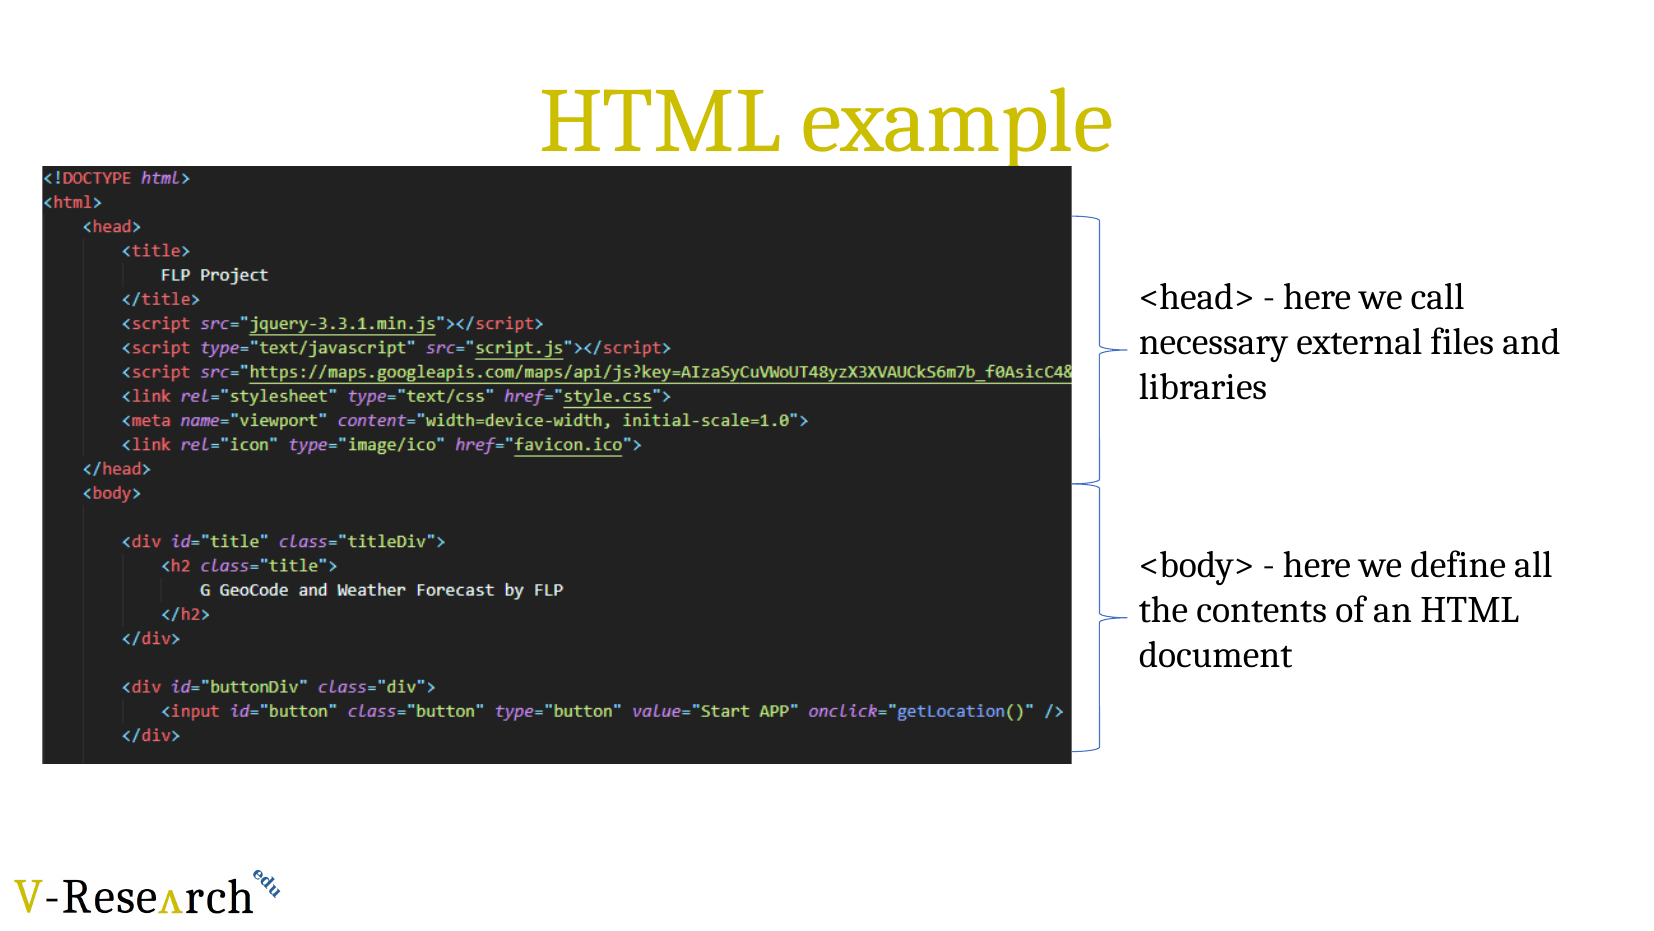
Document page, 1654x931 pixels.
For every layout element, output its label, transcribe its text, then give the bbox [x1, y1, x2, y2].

title HTML example [82, 37, 1571, 193]
list <head> - here we call necessary external files and libraries [1138, 272, 1571, 428]
picture [42, 166, 1072, 764]
text_box <body> - here we define all the contents of an HTML document [1138, 540, 1571, 696]
text_box edu [222, 847, 333, 931]
picture [11, 876, 255, 916]
